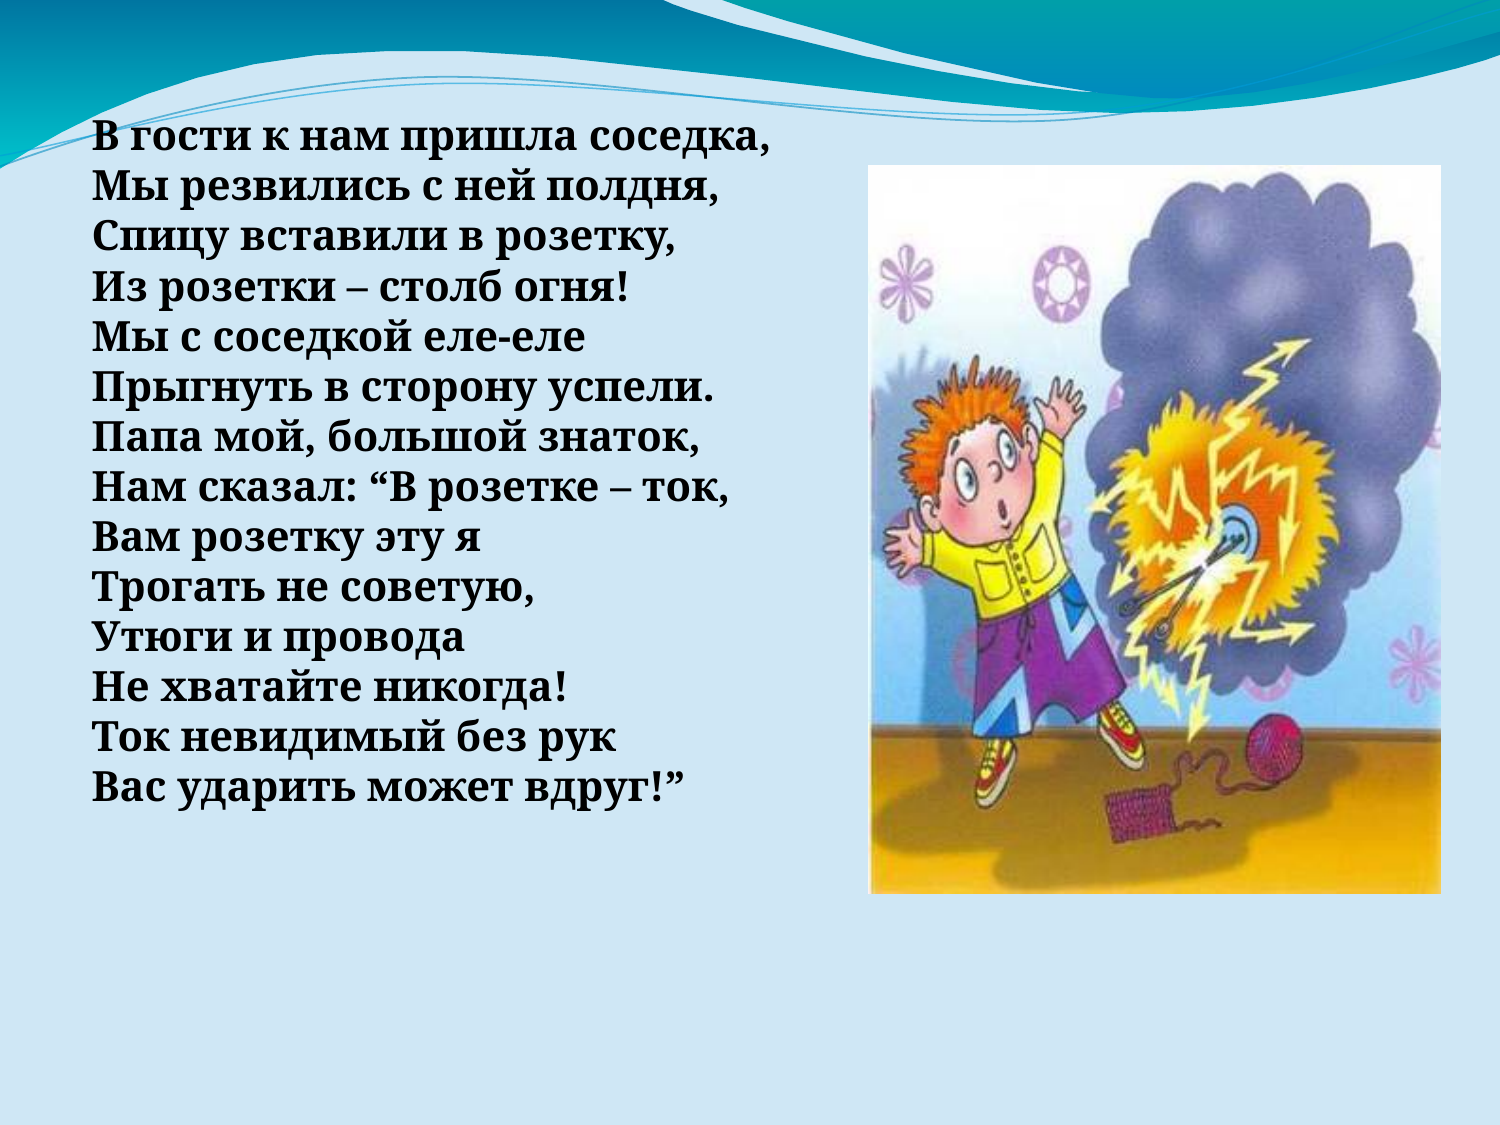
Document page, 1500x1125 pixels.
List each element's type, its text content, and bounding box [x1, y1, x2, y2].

picture [868, 165, 1441, 894]
list В гости к нам пришла соседка, Мы резвились с ней полдня, Спицу вставили в розетку, Из розетки – столб огня! Мы с соседкой еле-еле Прыгнуть в сторону успели. Папа мой, большой знаток, Нам сказал: “В розетке – ток, Вам розетку эту я Трогать не советую, Утюги и провода Не хватайте никогда! Ток невидимый без рук Вас ударить может вдруг!” [76, 101, 833, 973]
